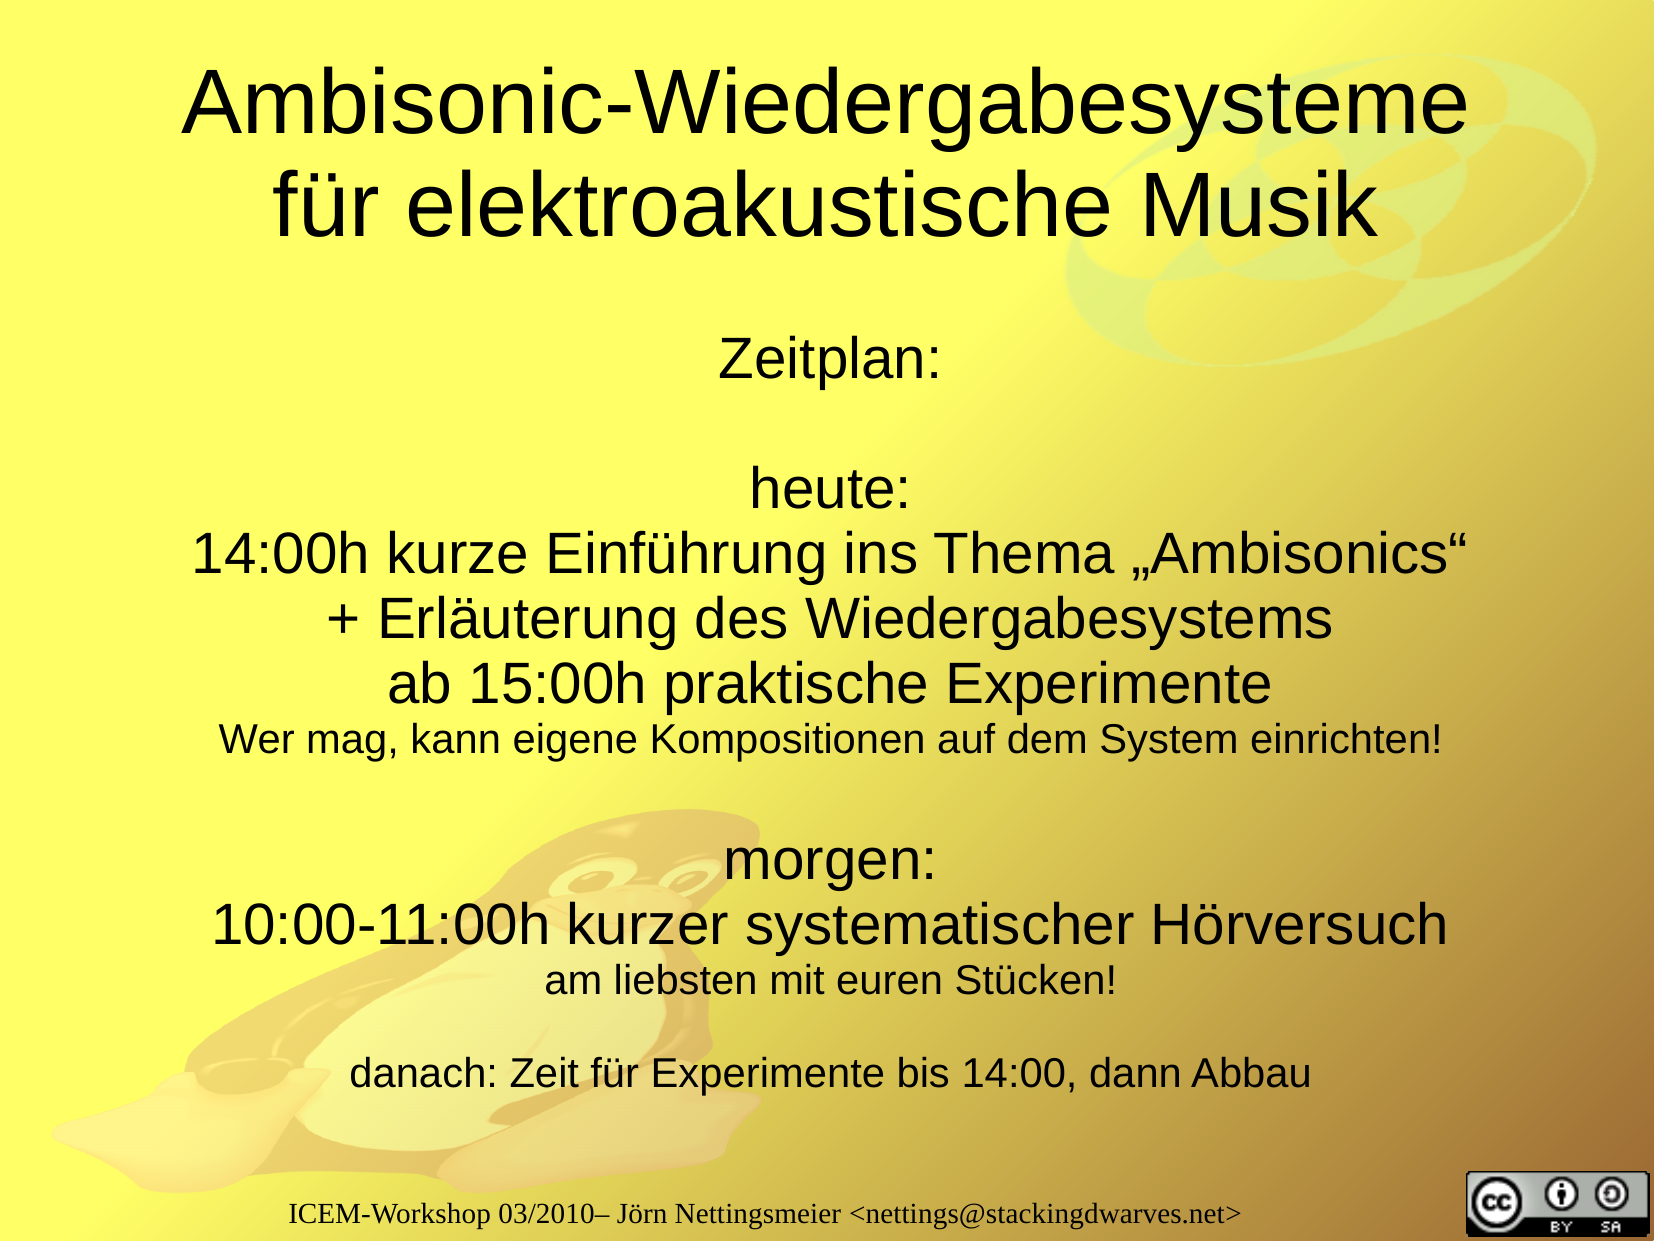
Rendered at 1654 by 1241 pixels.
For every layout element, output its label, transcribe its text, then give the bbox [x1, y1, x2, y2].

title Ambisonic-Wiedergabesysteme für elektroakustische Musik [82, 39, 1571, 267]
picture [1466, 1171, 1650, 1237]
subtitle Zeitplan: heute: 14:00h kurze Einführung ins Thema „Ambisonics“ + Erläuterung des Wiedergabesystems ab 15:00h praktische Experimente Wer mag, kann eigene Kompositionen auf dem System einrichten! morgen: 10:00-11:00h kurzer systematischer Hörversuch am liebsten mit euren Stücken! danach: Zeit für Experimente bis 14:00, dann Abbau [86, 301, 1576, 1121]
